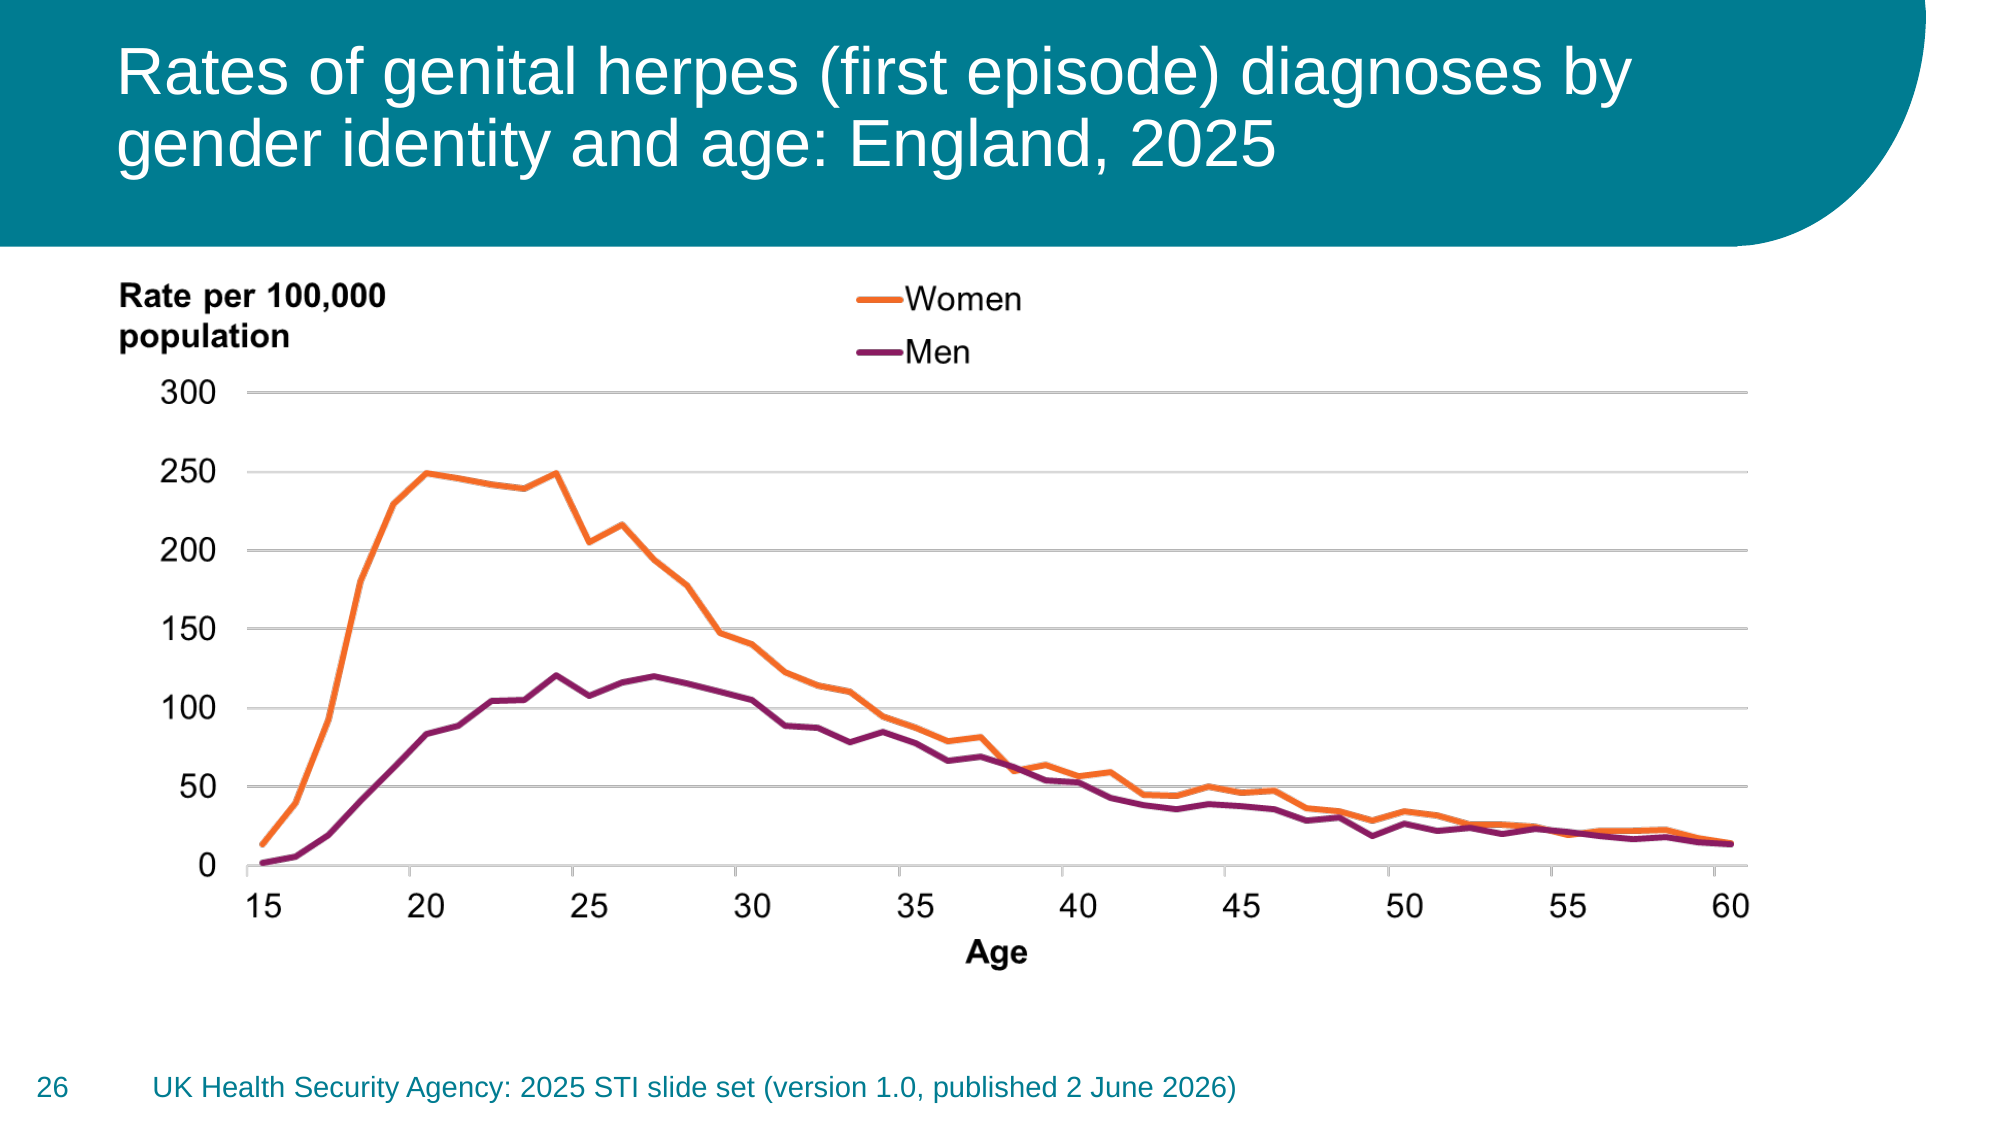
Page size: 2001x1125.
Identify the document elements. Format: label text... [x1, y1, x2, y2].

title Rates of genital herpes (first episode) diagnoses by gender identity and age: England, 2025 [101, 29, 1747, 189]
text_box UK Health Security Agency: 2025 STI slide set (version 1.0, published 2 June 2026) [137, 1056, 1780, 1116]
text_box [21, 1056, 120, 1117]
picture [111, 271, 1768, 1004]
